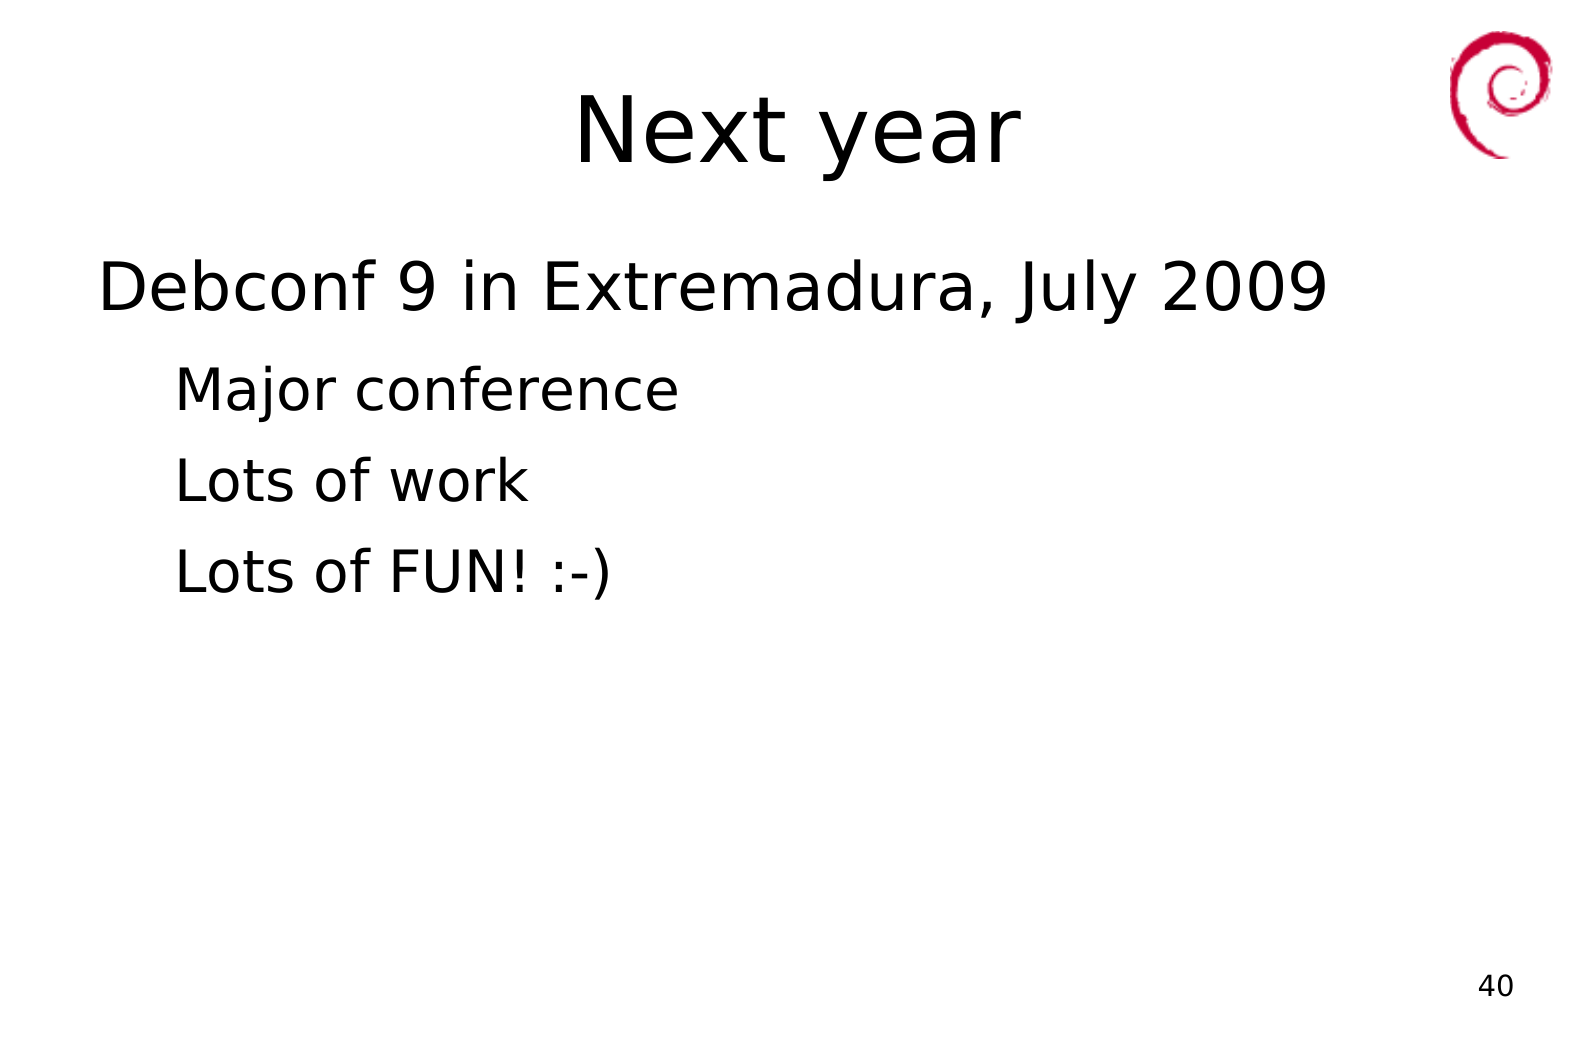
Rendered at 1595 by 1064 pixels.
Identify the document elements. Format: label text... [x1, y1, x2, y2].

list Debconf 9 in Extremadura, July 2009 Major conference Lots of work Lots of FUN! :-) [79, 248, 1515, 951]
picture [1450, 31, 1555, 159]
title Next year [79, 42, 1515, 221]
